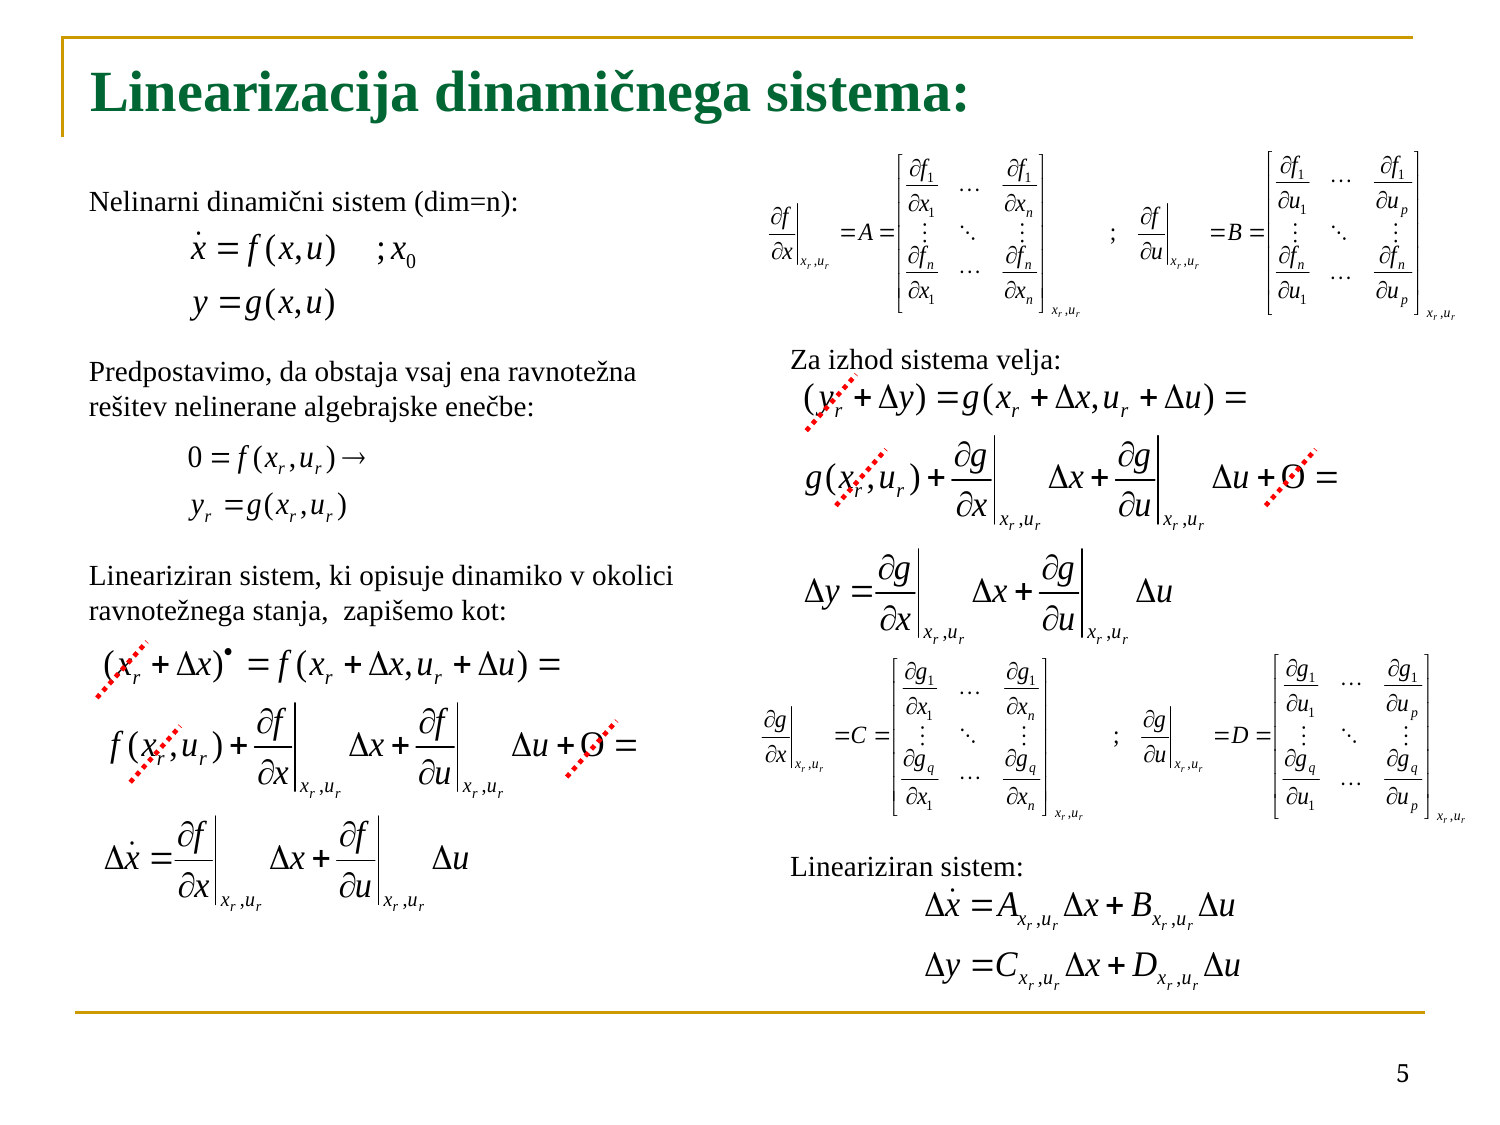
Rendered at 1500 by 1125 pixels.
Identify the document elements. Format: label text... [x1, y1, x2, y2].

chart [919, 882, 1249, 997]
text_box Za izhod sistema velja: Lineariziran sistem: [775, 327, 1438, 650]
chart [183, 435, 414, 530]
chart [765, 147, 1462, 327]
chart [758, 375, 1472, 830]
list Nelinarni dinamični sistem (dim=n): Predpostavimo, da obstaja vsaj ena ravnotežna rešitev nelinerane algebrajske enečbe: Lineariziran sistem, ki opisuje dinamiko v okolici ravnotežnega stanja, zapišemo kot: [73, 174, 737, 1014]
title Linearizacija dinamičnega sistema: [75, 45, 1426, 201]
chart [184, 222, 423, 331]
text_box Za izhod sistema velja: Lineariziran sistem: [775, 830, 1438, 1003]
text_box <number> [1074, 1024, 1426, 1100]
